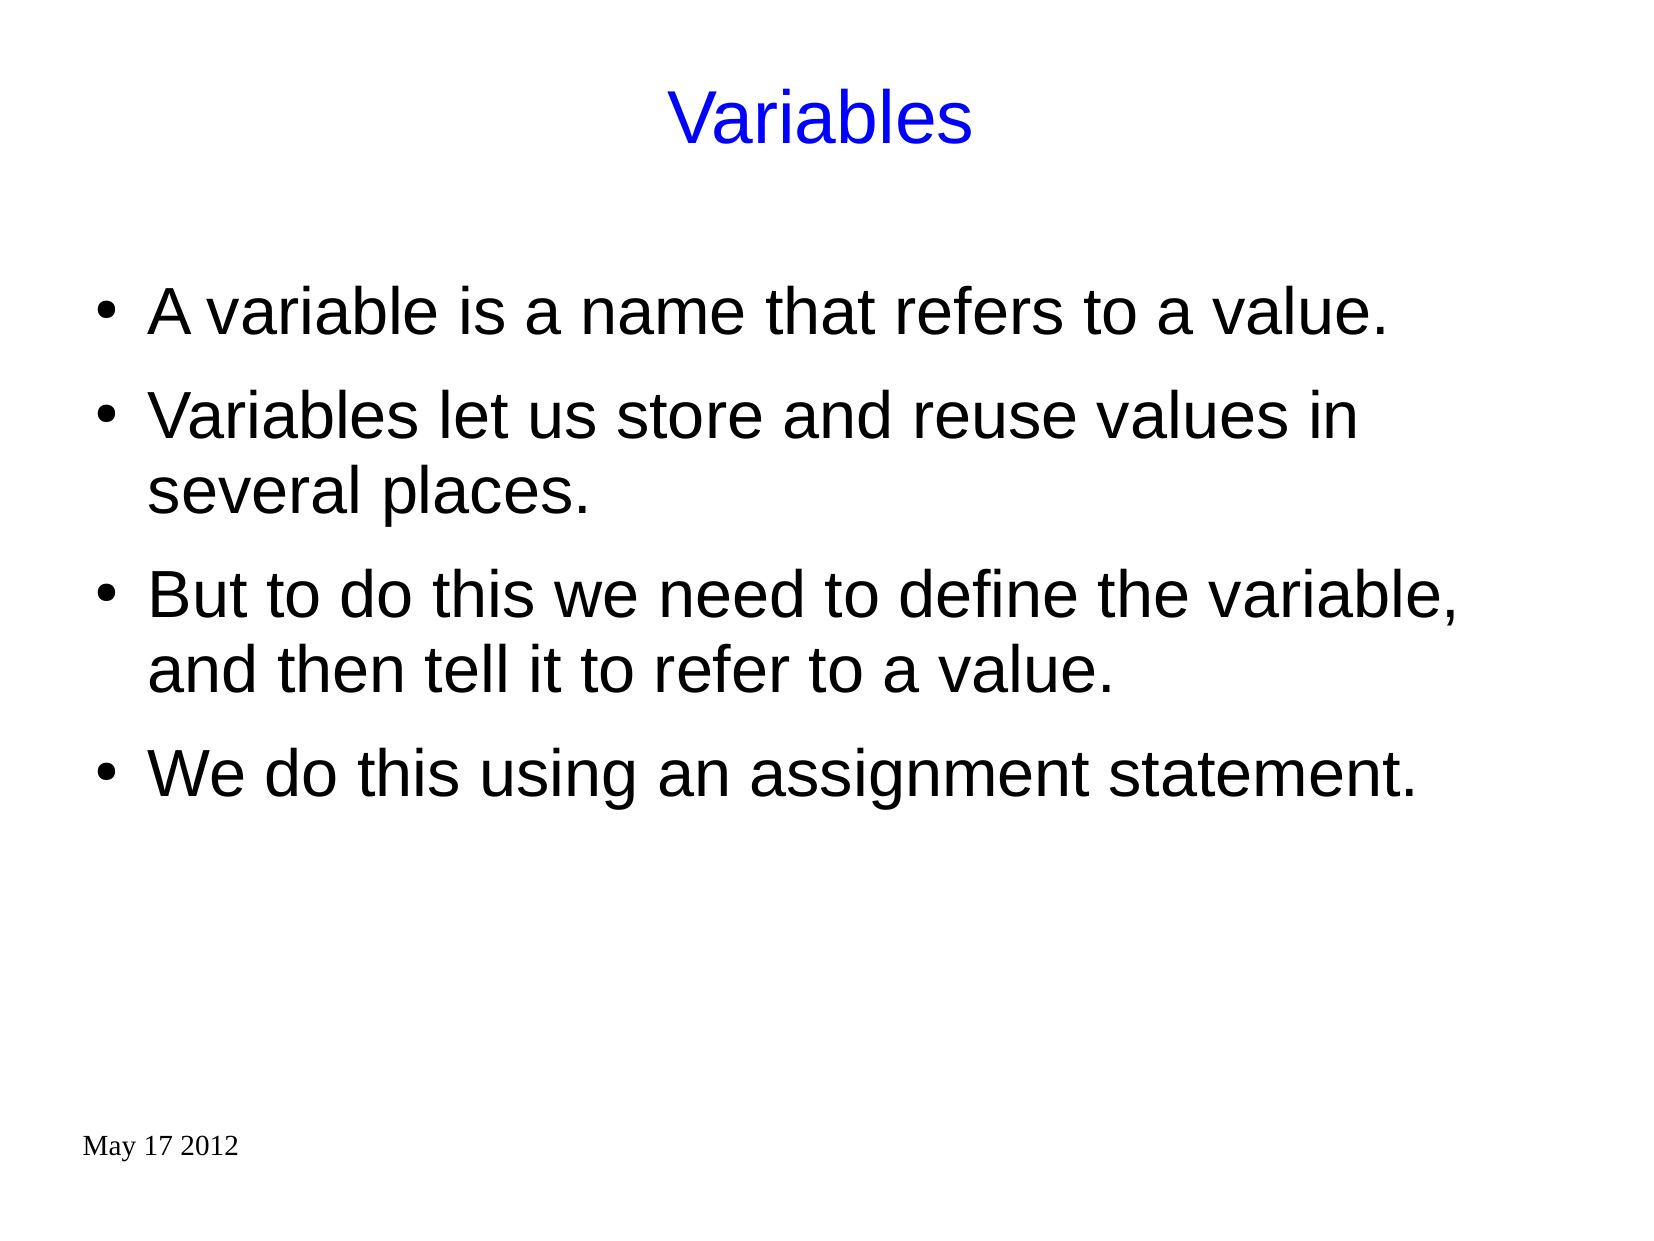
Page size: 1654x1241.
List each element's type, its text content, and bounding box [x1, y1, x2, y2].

title Variables [76, 58, 1565, 178]
list A variable is a name that refers to a value. Variables let us store and reuse values in several places. But to do this we need to define the variable, and then tell it to refer to a value. We do this using an assignment statement. [76, 274, 1565, 1093]
